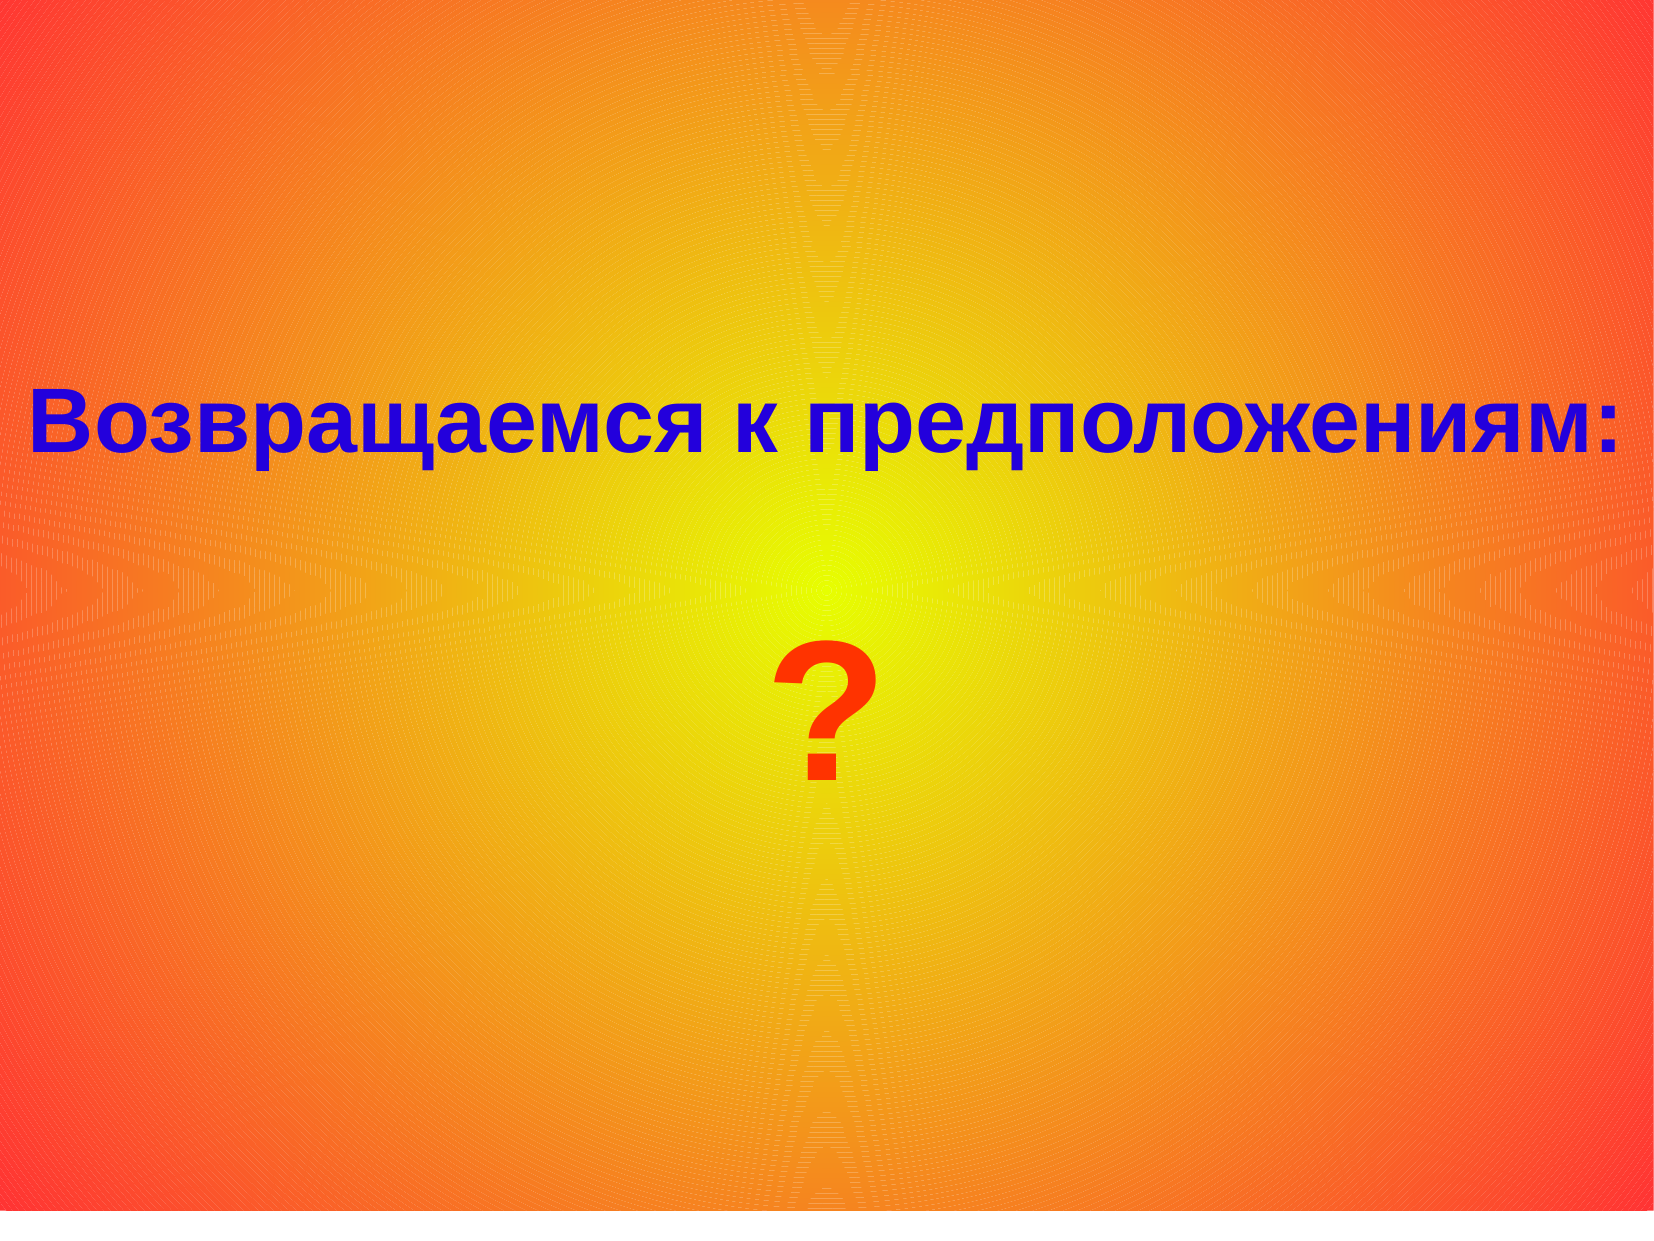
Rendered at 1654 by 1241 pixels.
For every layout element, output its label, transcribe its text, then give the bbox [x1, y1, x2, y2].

title Возвращаемся к предположениям: ? [0, 0, 1654, 1211]
